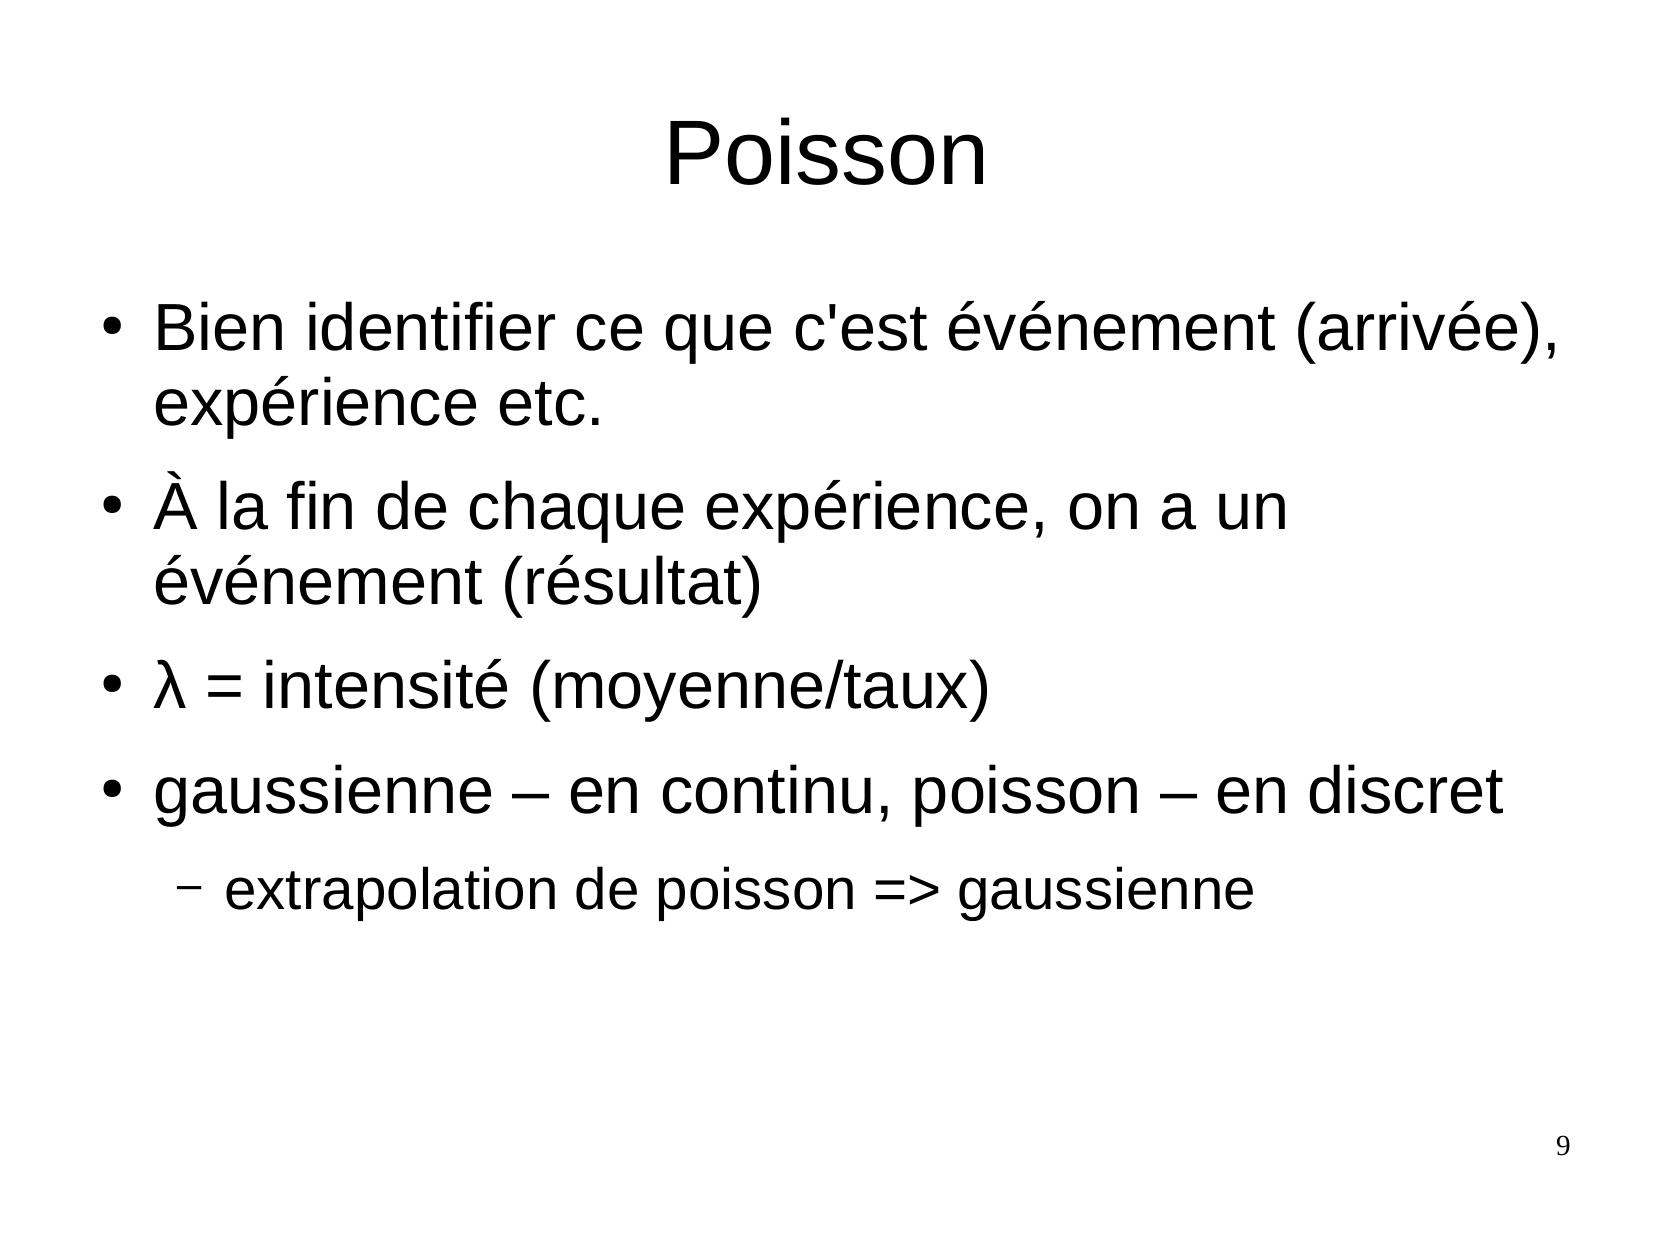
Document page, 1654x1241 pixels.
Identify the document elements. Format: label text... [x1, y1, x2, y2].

title Poisson [82, 56, 1571, 250]
list Bien identifier ce que c'est événement (arrivée), expérience etc. À la fin de chaque expérience, on a un événement (résultat) λ = intensité (moyenne/taux) gaussienne – en continu, poisson – en discret extrapolation de poisson => gaussienne [82, 290, 1571, 1094]
